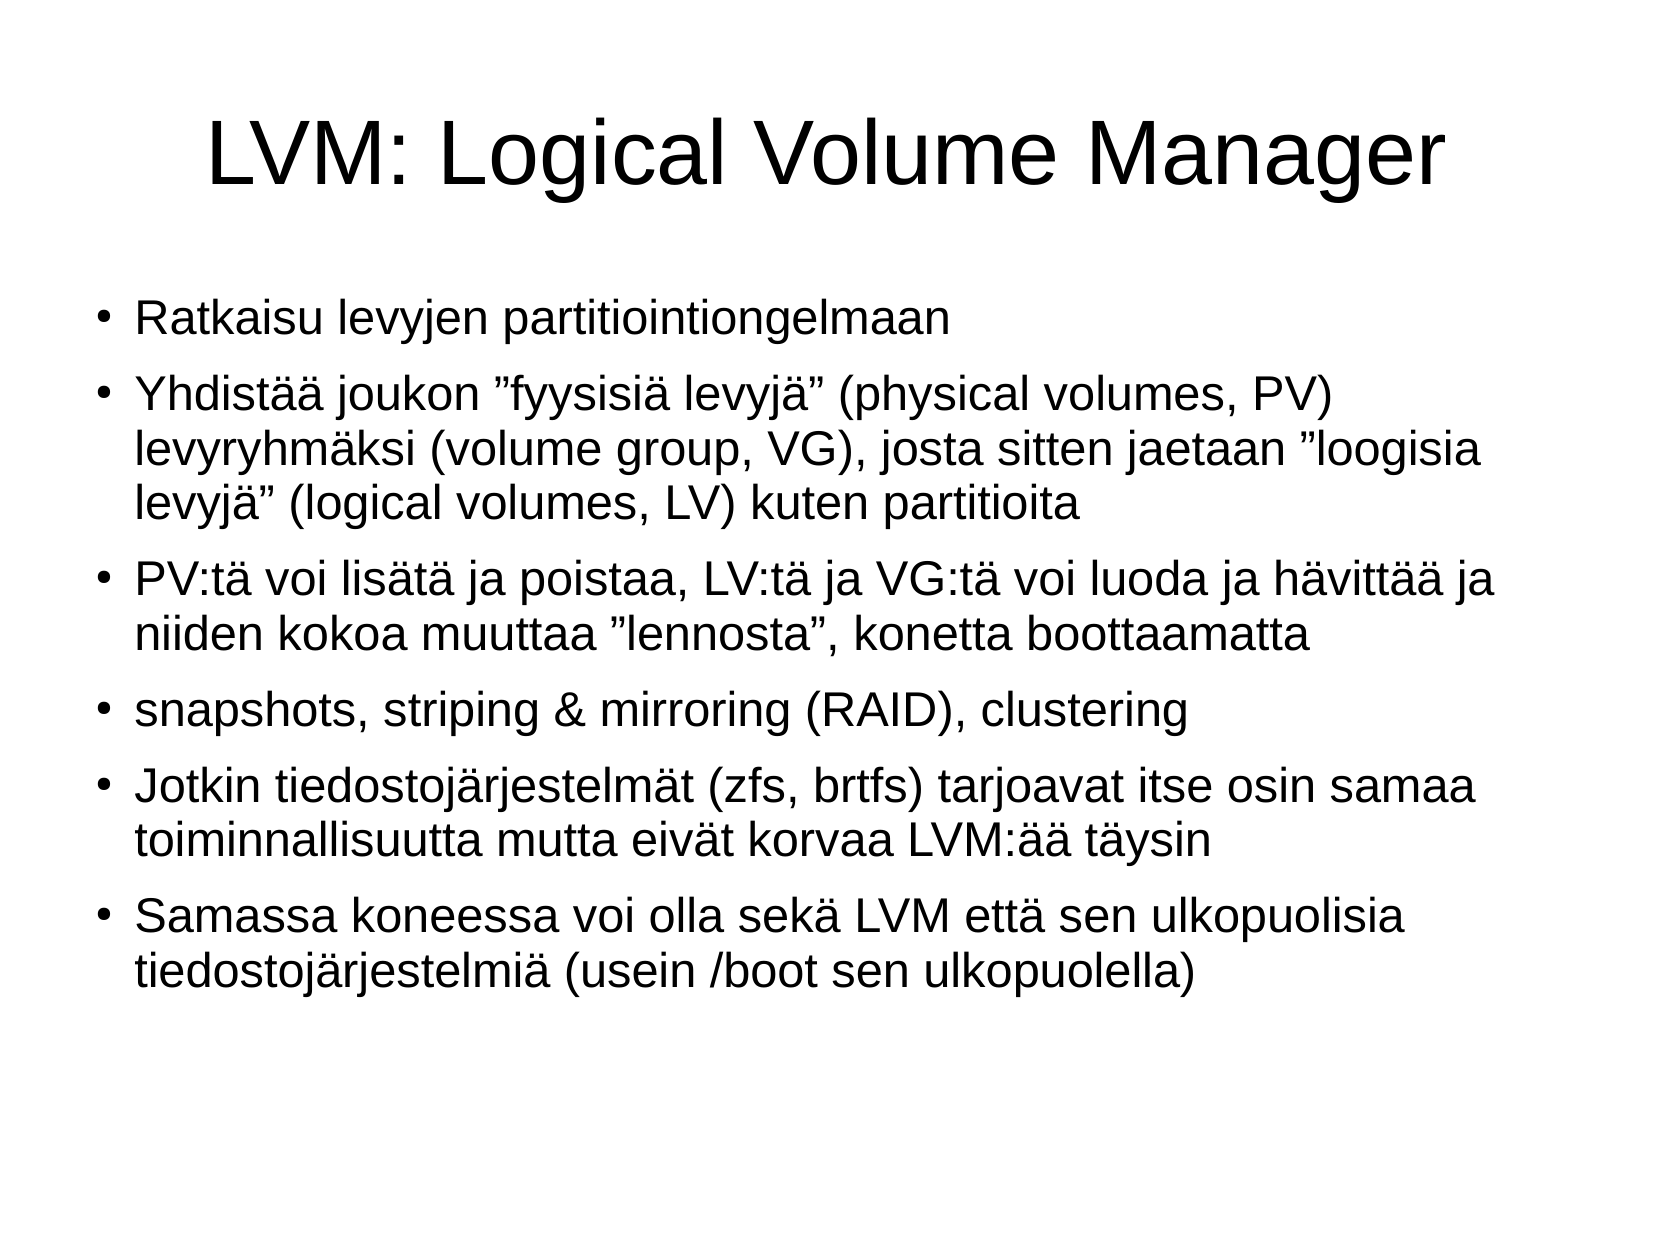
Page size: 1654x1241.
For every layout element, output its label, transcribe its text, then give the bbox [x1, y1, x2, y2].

list Ratkaisu levyjen partitiointiongelmaan Yhdistää joukon ”fyysisiä levyjä” (physical volumes, PV) levyryhmäksi (volume group, VG), josta sitten jaetaan ”loogisia levyjä” (logical volumes, LV) kuten partitioita PV:tä voi lisätä ja poistaa, LV:tä ja VG:tä voi luoda ja hävittää ja niiden kokoa muuttaa ”lennosta”, konetta boottaamatta snapshots, striping & mirroring (RAID), clustering Jotkin tiedostojärjestelmät (zfs, brtfs) tarjoavat itse osin samaa toiminnallisuutta mutta eivät korvaa LVM:ää täysin Samassa koneessa voi olla sekä LVM että sen ulkopuolisia tiedostojärjestelmiä (usein /boot sen ulkopuolella) [82, 290, 1571, 1010]
title LVM: Logical Volume Manager [82, 49, 1571, 257]
